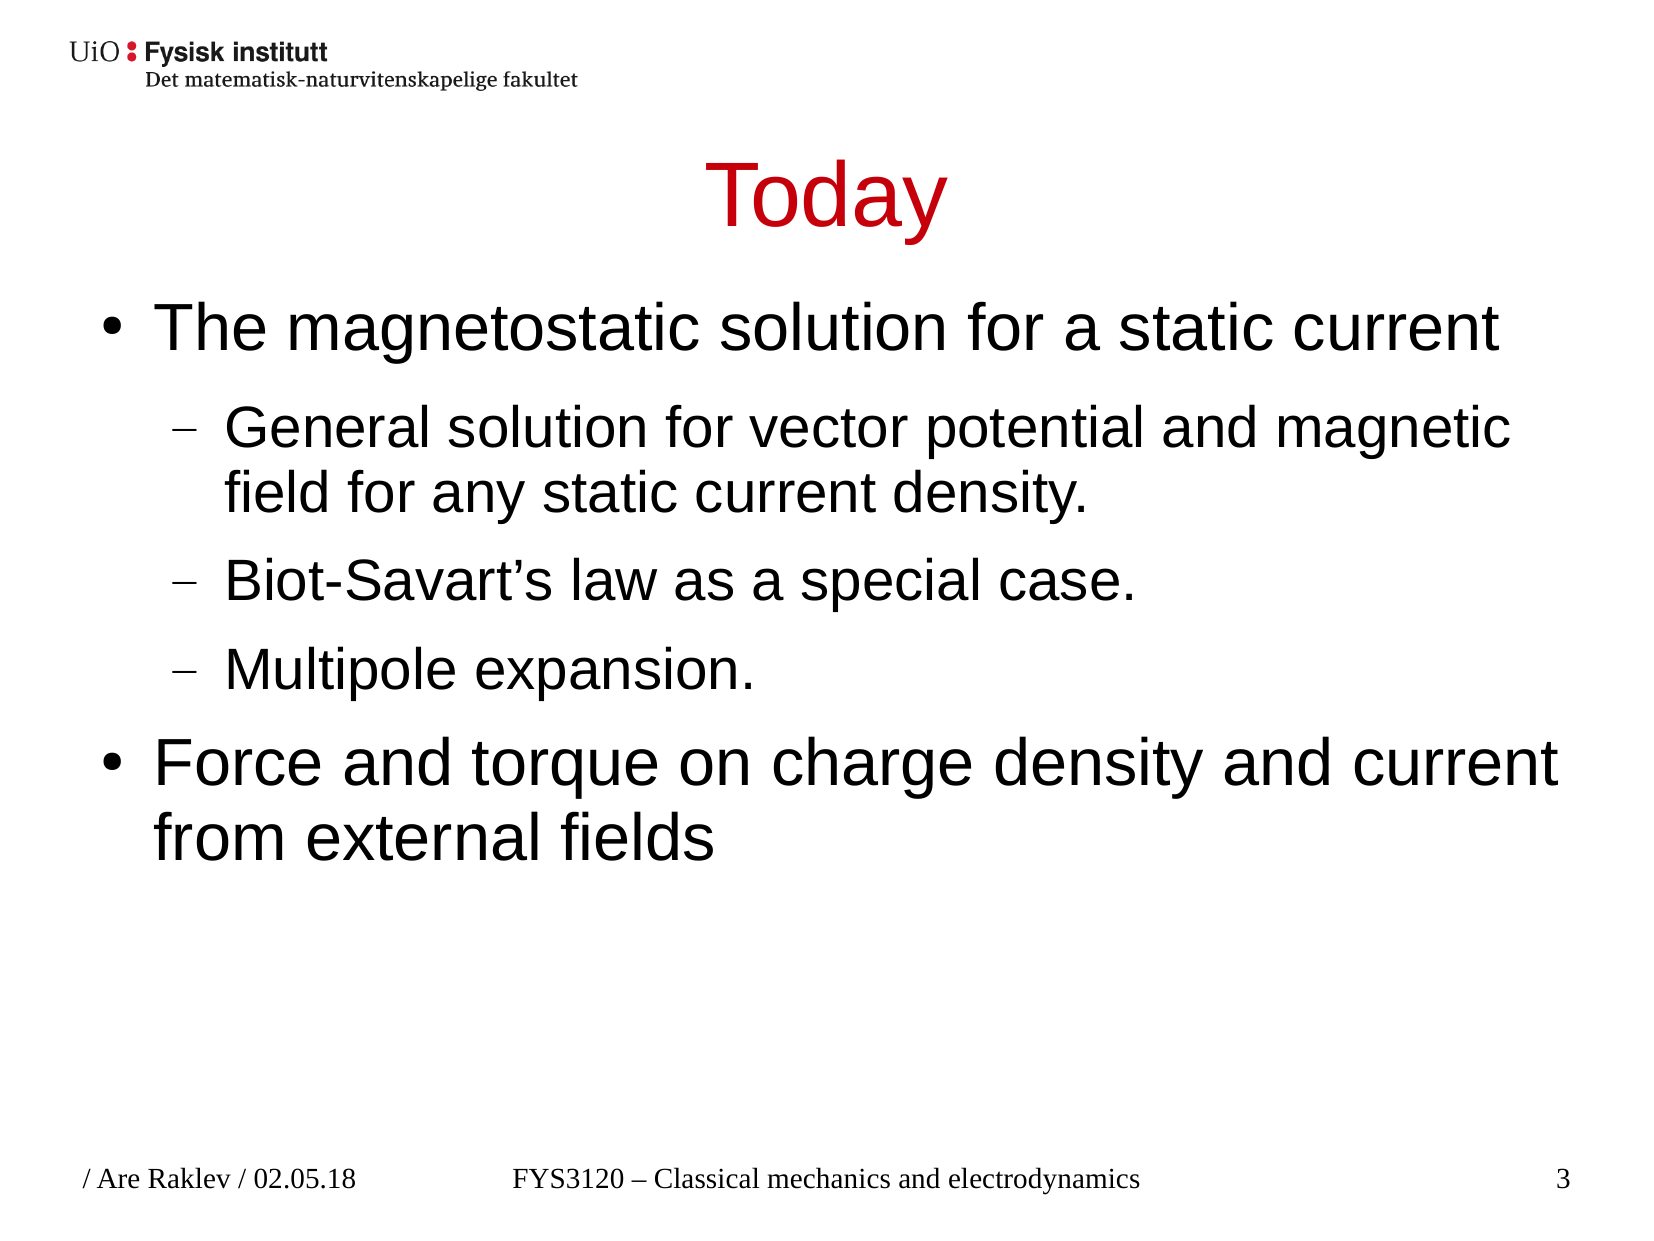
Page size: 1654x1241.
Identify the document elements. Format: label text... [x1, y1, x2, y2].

title Today [82, 90, 1571, 290]
list The magnetostatic solution for a static current General solution for vector potential and magnetic field for any static current density. Biot-Savart’s law as a special case. Multipole expansion. Force and torque on charge density and current from external fields [82, 290, 1571, 1146]
picture [68, 37, 581, 93]
